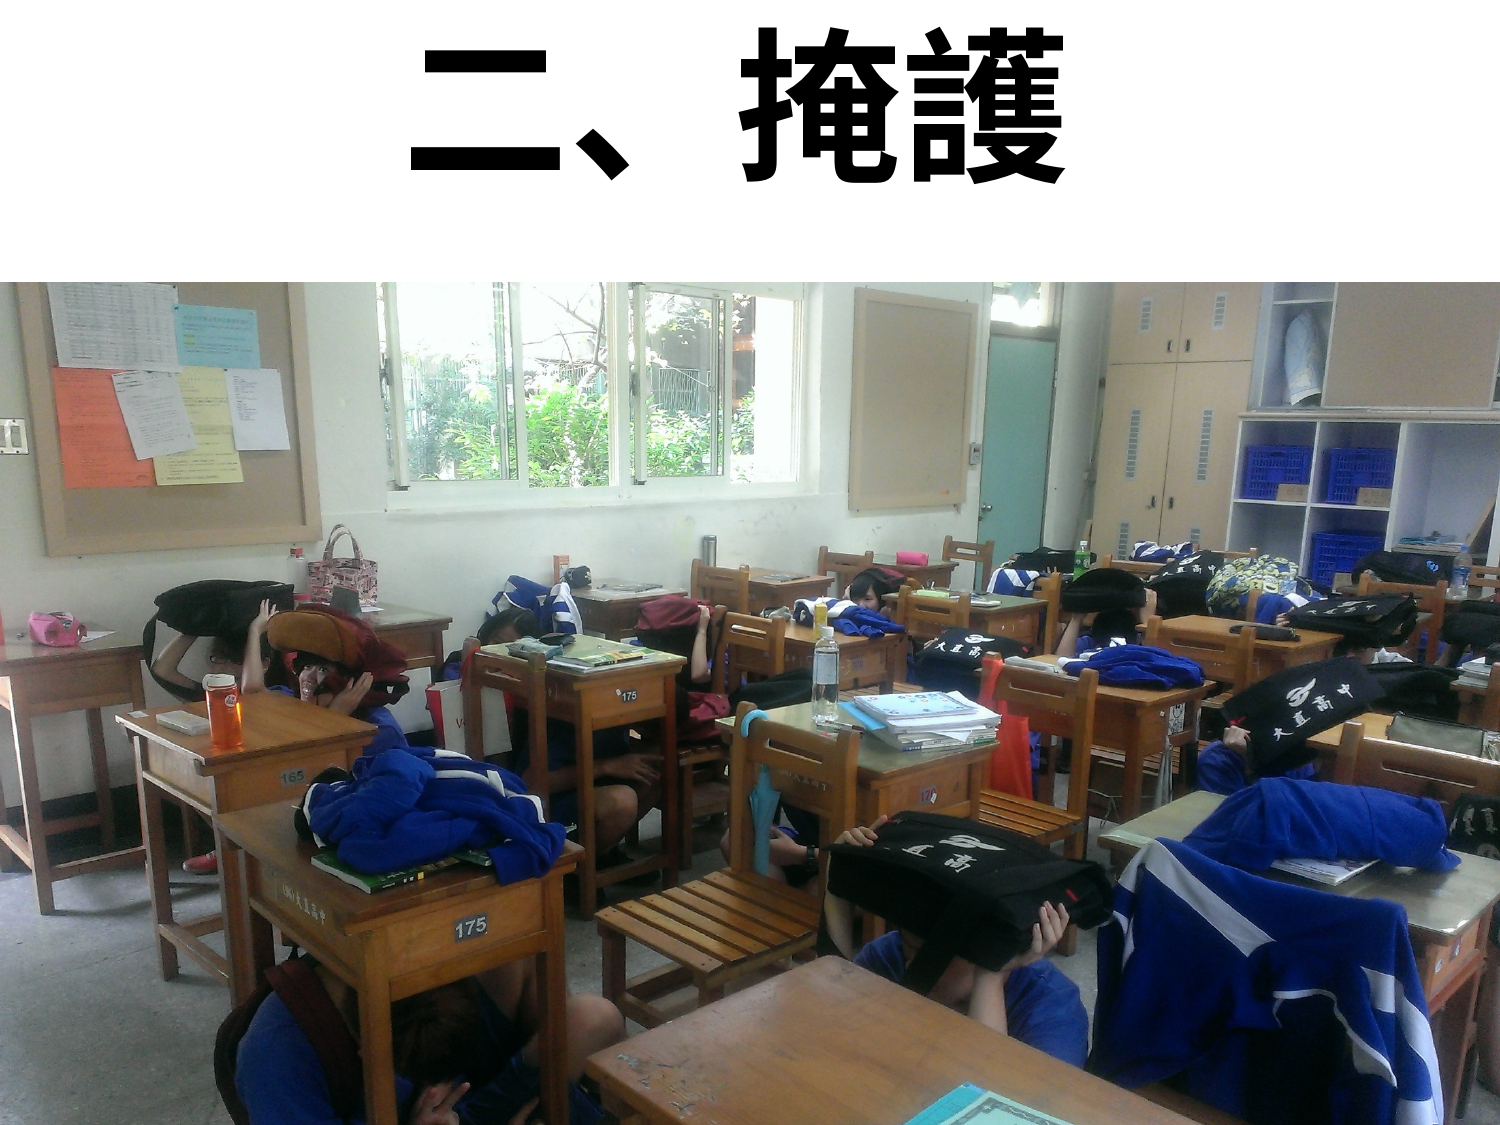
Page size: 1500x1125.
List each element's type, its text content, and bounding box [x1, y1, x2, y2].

text_box 二、掩護 [387, 0, 1085, 210]
picture [0, 282, 1500, 1125]
